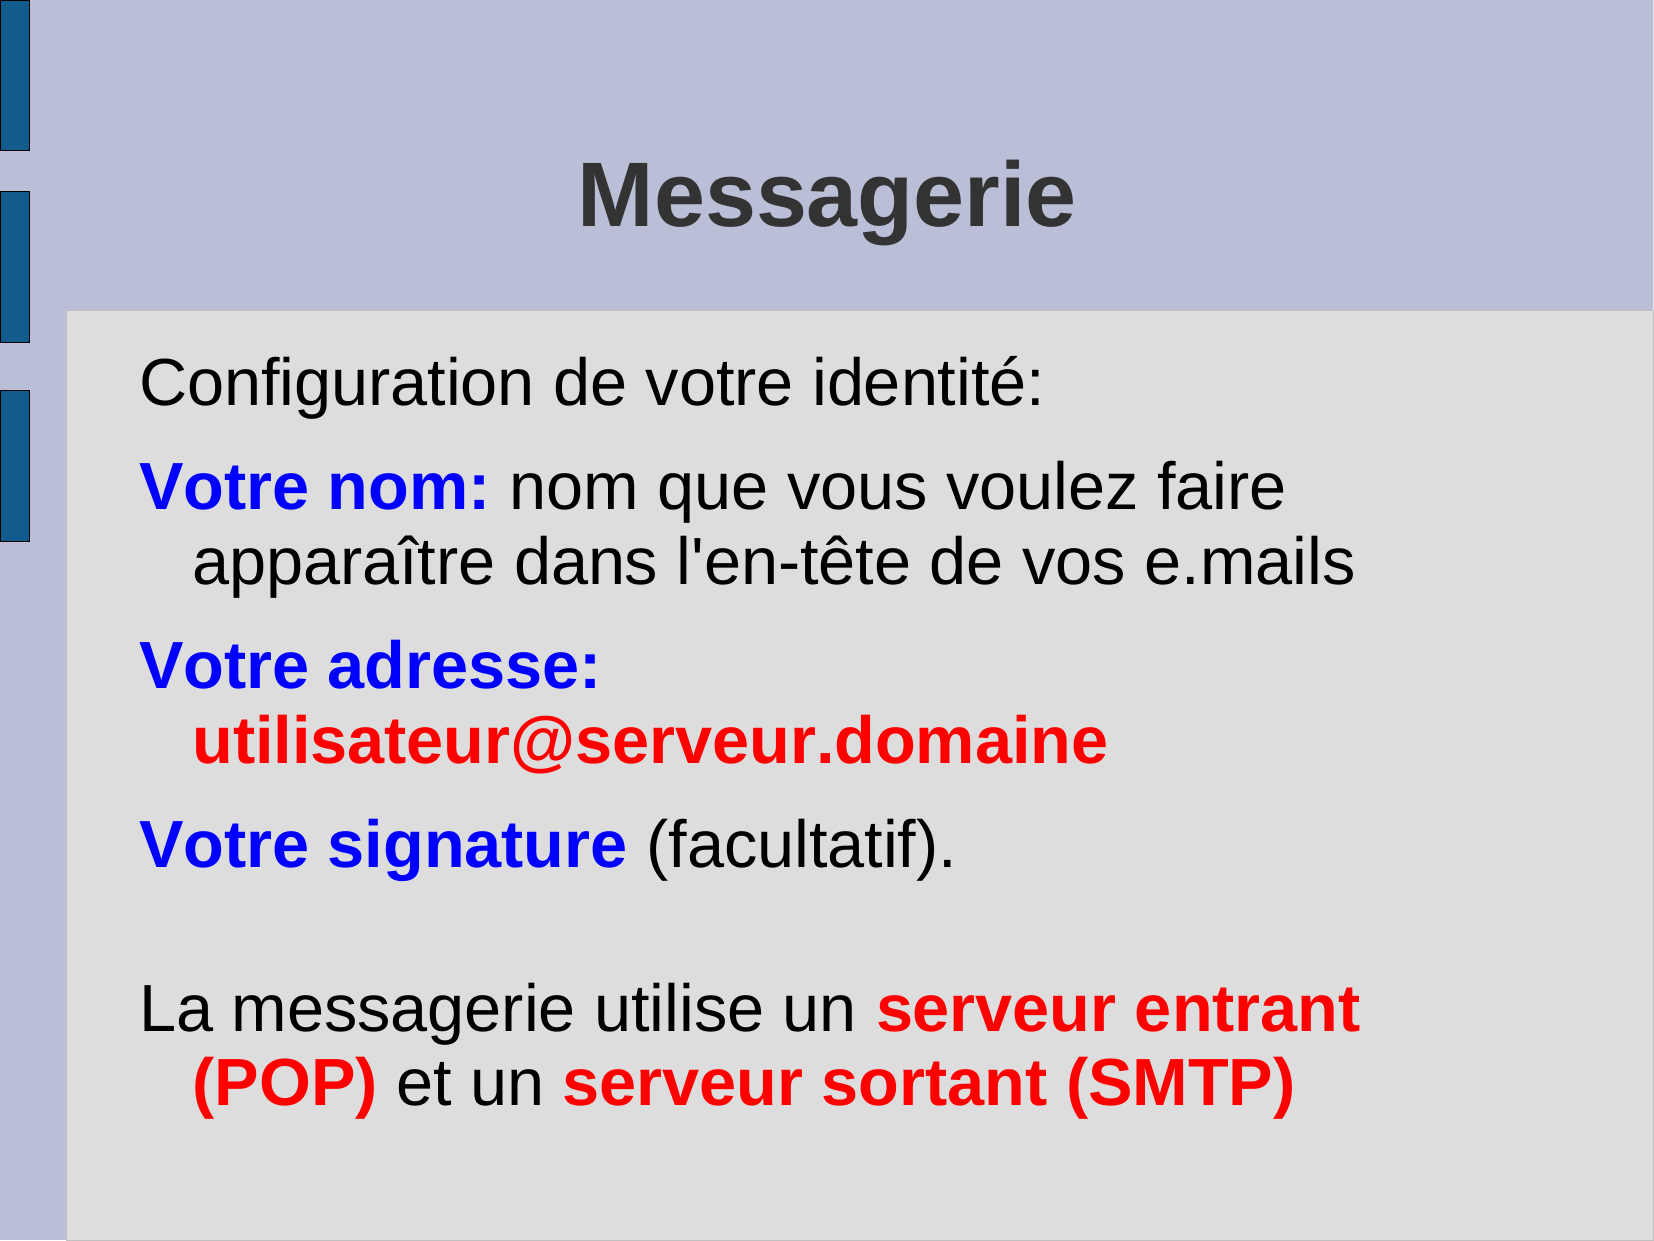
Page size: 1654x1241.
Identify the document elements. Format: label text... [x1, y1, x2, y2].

title Messagerie [121, 91, 1534, 299]
list Configuration de votre identité: Votre nom: nom que vous voulez faire apparaître dans l'en-tête de vos e.mails Votre adresse: utilisateur@serveur.domaine Votre signature (facultatif). La messagerie utilise un serveur entrant (POP) et un serveur sortant (SMTP) [121, 344, 1534, 1225]
